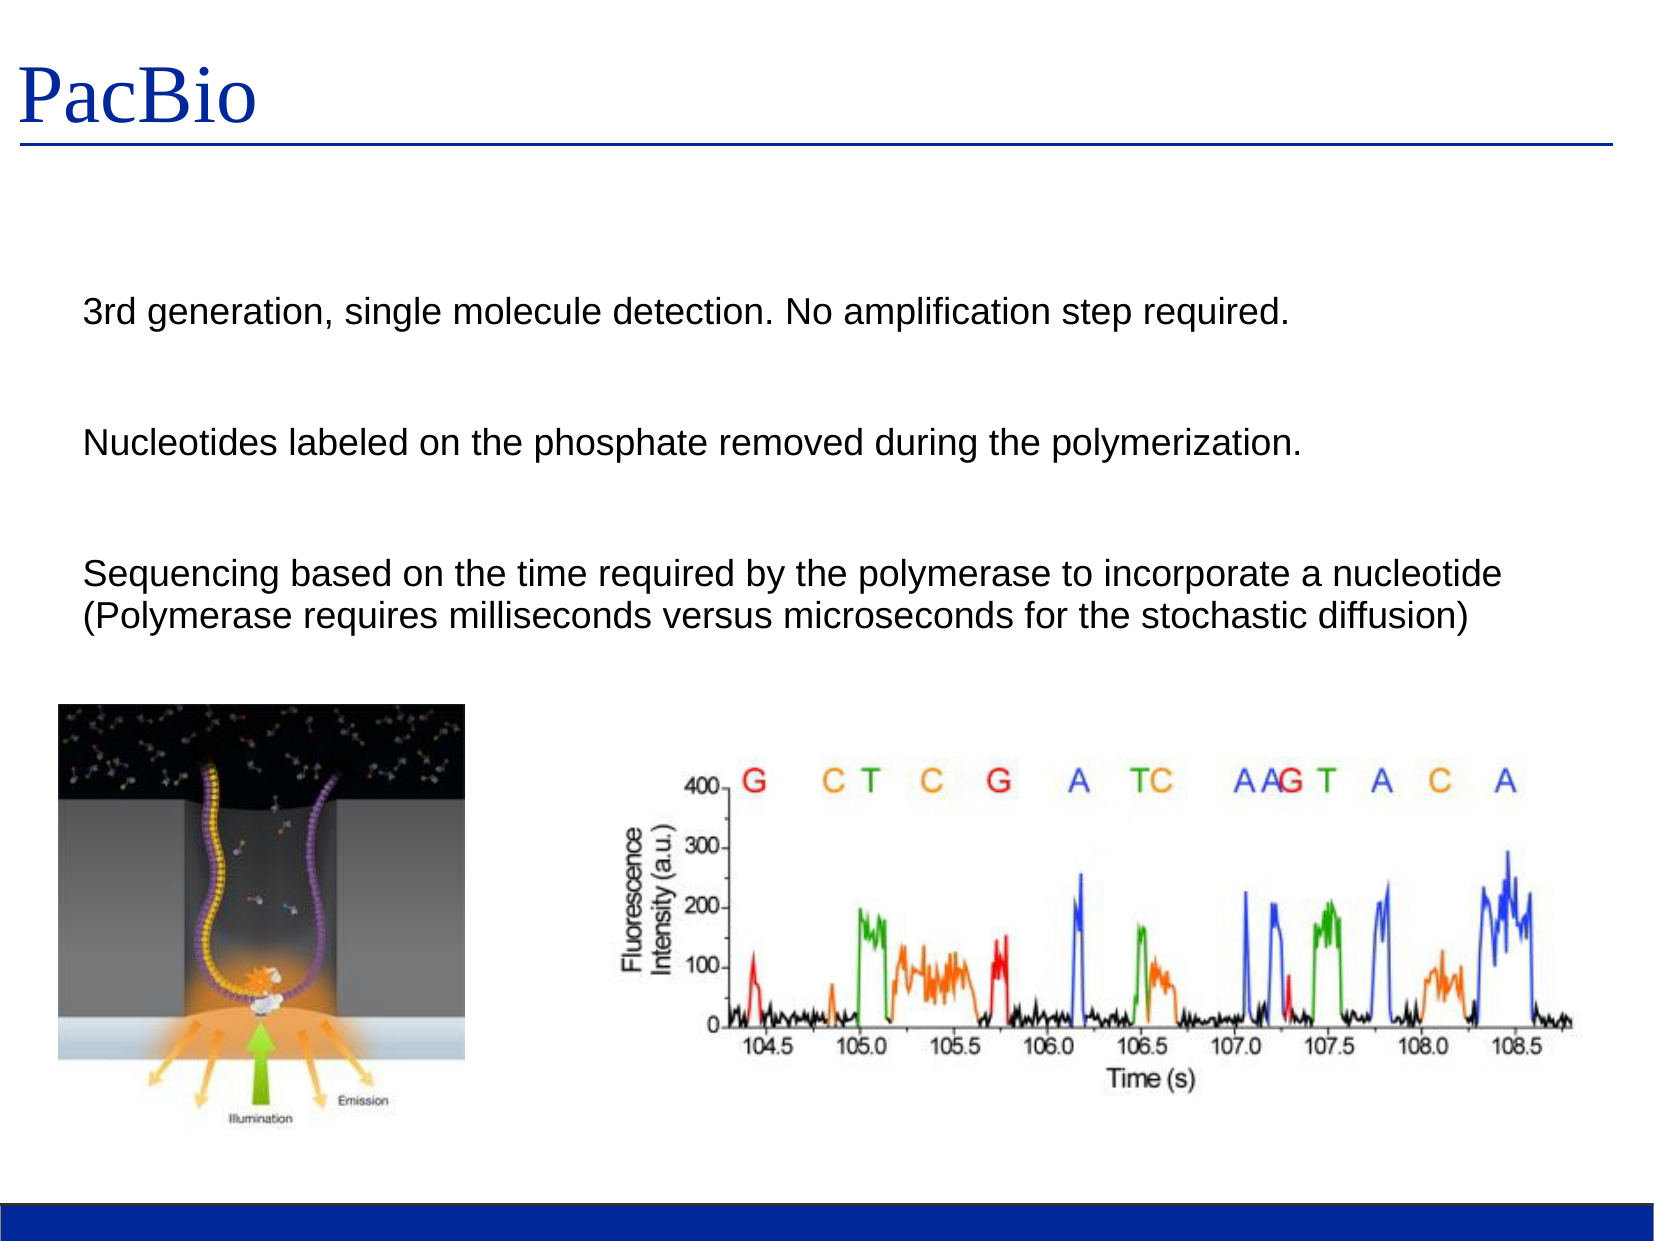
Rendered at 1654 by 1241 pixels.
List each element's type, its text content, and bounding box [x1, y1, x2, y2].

picture [58, 704, 465, 1131]
list 3rd generation, single molecule detection. No amplification step required. Nucleotides labeled on the phosphate removed during the polymerization. Sequencing based on the time required by the polymerase to incorporate a nucleotide (Polymerase requires milliseconds versus microseconds for the stochastic diffusion) [82, 290, 1571, 681]
title PacBio [17, 0, 1589, 198]
picture [607, 738, 1583, 1102]
